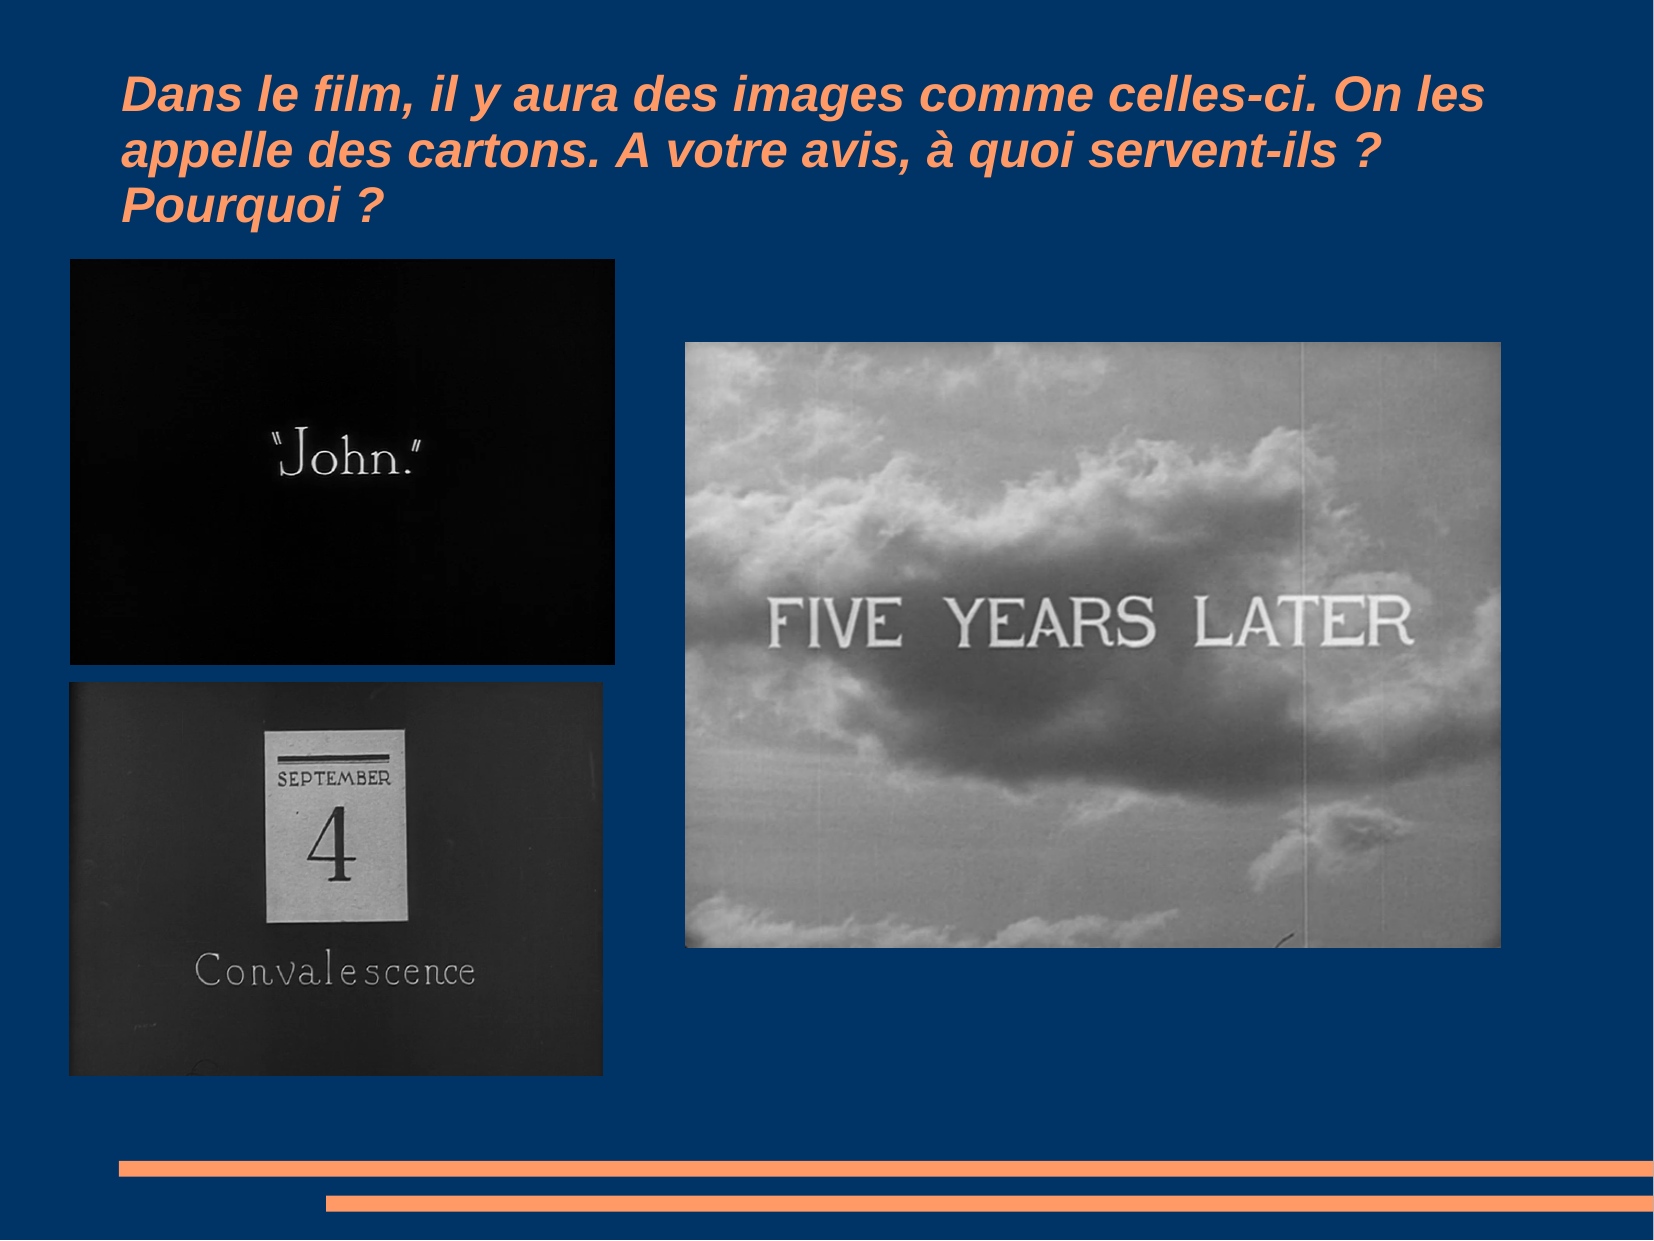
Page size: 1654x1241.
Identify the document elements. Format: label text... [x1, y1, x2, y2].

picture [70, 259, 615, 665]
picture [69, 682, 603, 1076]
title Dans le film, il y aura des images comme celles-ci. On les appelle des cartons. A votre avis, à quoi servent-ils ? Pourquoi ? [121, 46, 1534, 254]
picture [685, 342, 1501, 948]
